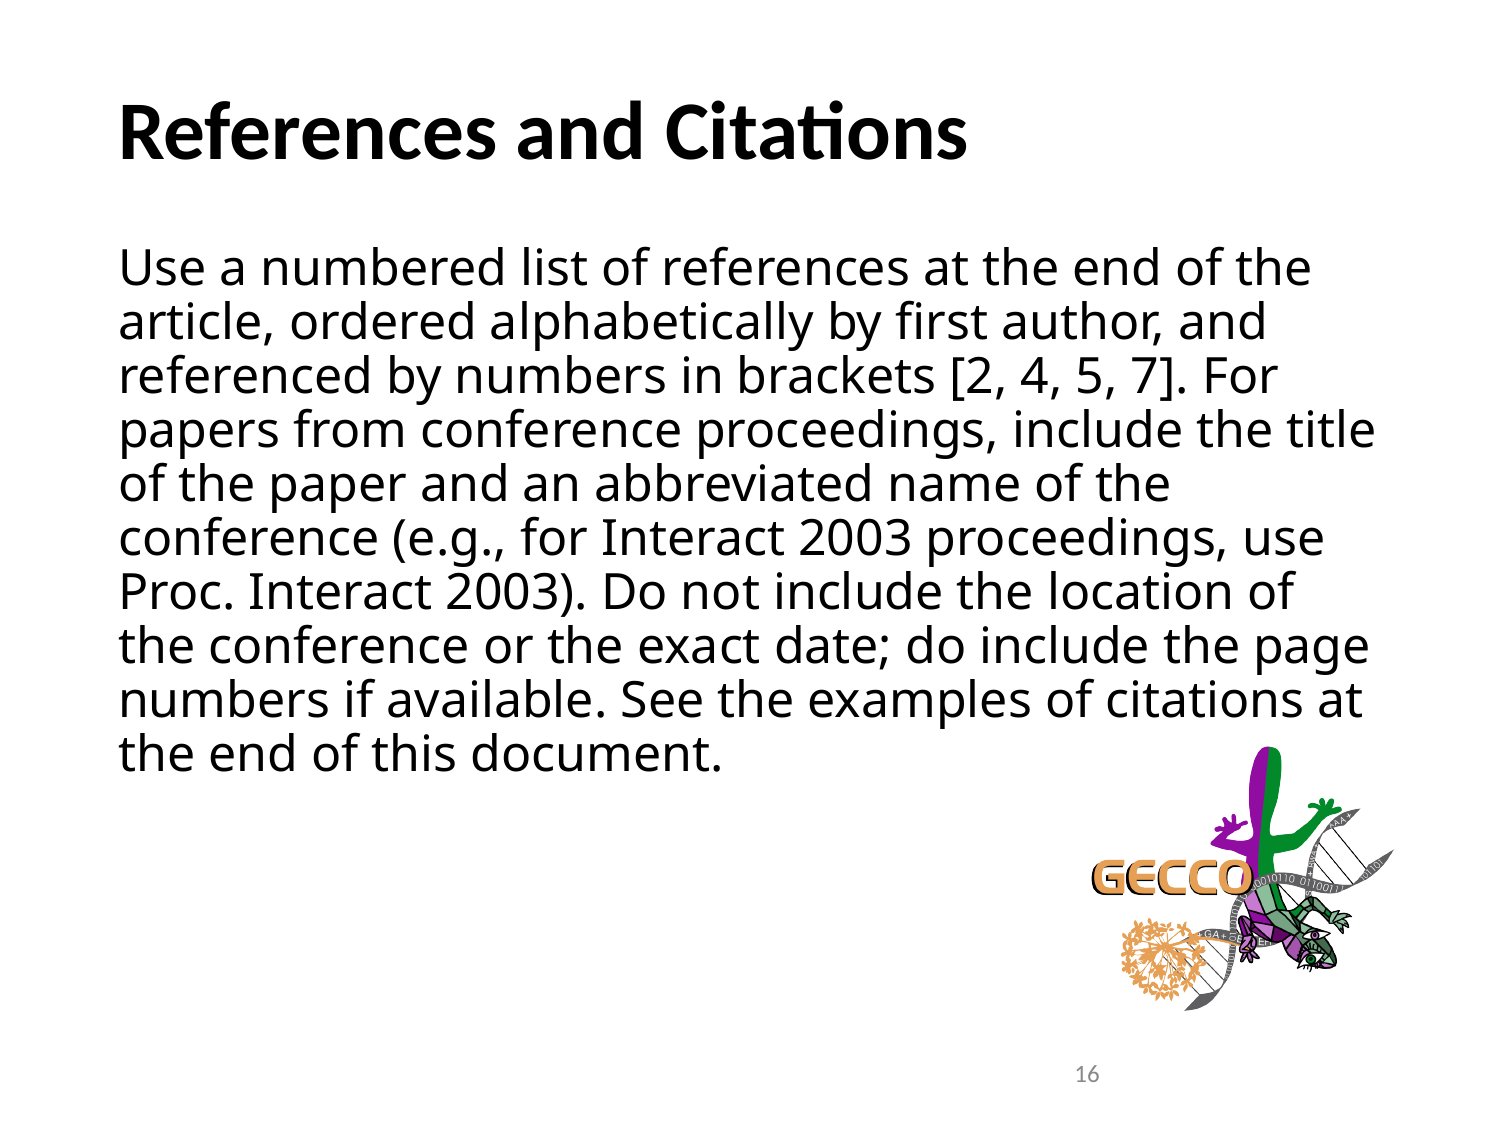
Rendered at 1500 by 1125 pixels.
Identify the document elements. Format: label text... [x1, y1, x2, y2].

text_box 16 [1059, 1042, 1397, 1103]
list Use a numbered list of references at the end of the article, ordered alphabetically by first author, and referenced by numbers in brackets [2, 4, 5, 7]. For papers from conference proceedings, include the title of the paper and an abbreviated name of the conference (e.g., for Interact 2003 proceedings, use Proc. Interact 2003). Do not include the location of the conference or the exact date; do include the page numbers if available. See the examples of citations at the end of this document. [103, 234, 1397, 1014]
title References and Citations [103, 59, 1397, 207]
